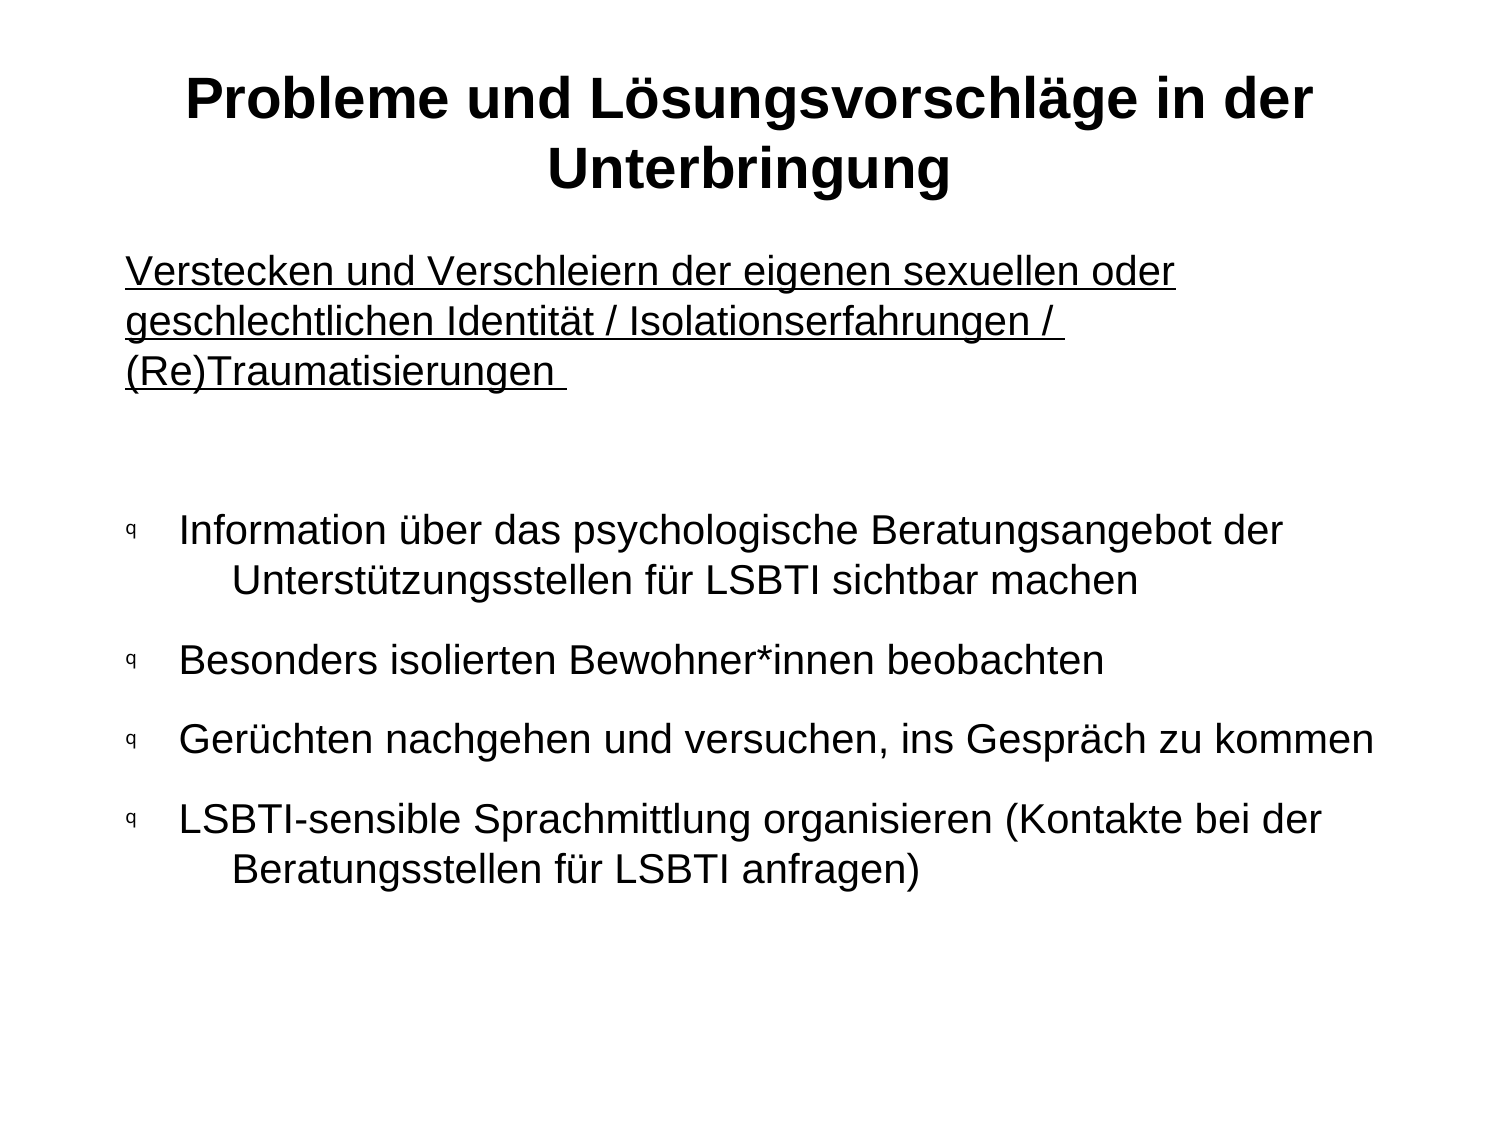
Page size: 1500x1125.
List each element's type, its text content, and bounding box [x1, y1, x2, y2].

list Verstecken und Verschleiern der eigenen sexuellen oder geschlechtlichen Identität / Isolationserfahrungen / (Re)Traumatisierungen Information über das psychologische Beratungsangebot der Unterstützungsstellen für LSBTI sichtbar machen Besonders isolierten Bewohner*innen beobachten Gerüchten nachgehen und versuchen, ins Gespräch zu kommen LSBTI-sensible Sprachmittlung organisieren (Kontakte bei der Beratungsstellen für LSBTI anfragen) [75, 228, 1425, 1005]
title Probleme und Lösungsvorschläge in der Unterbringung [75, 45, 1425, 209]
